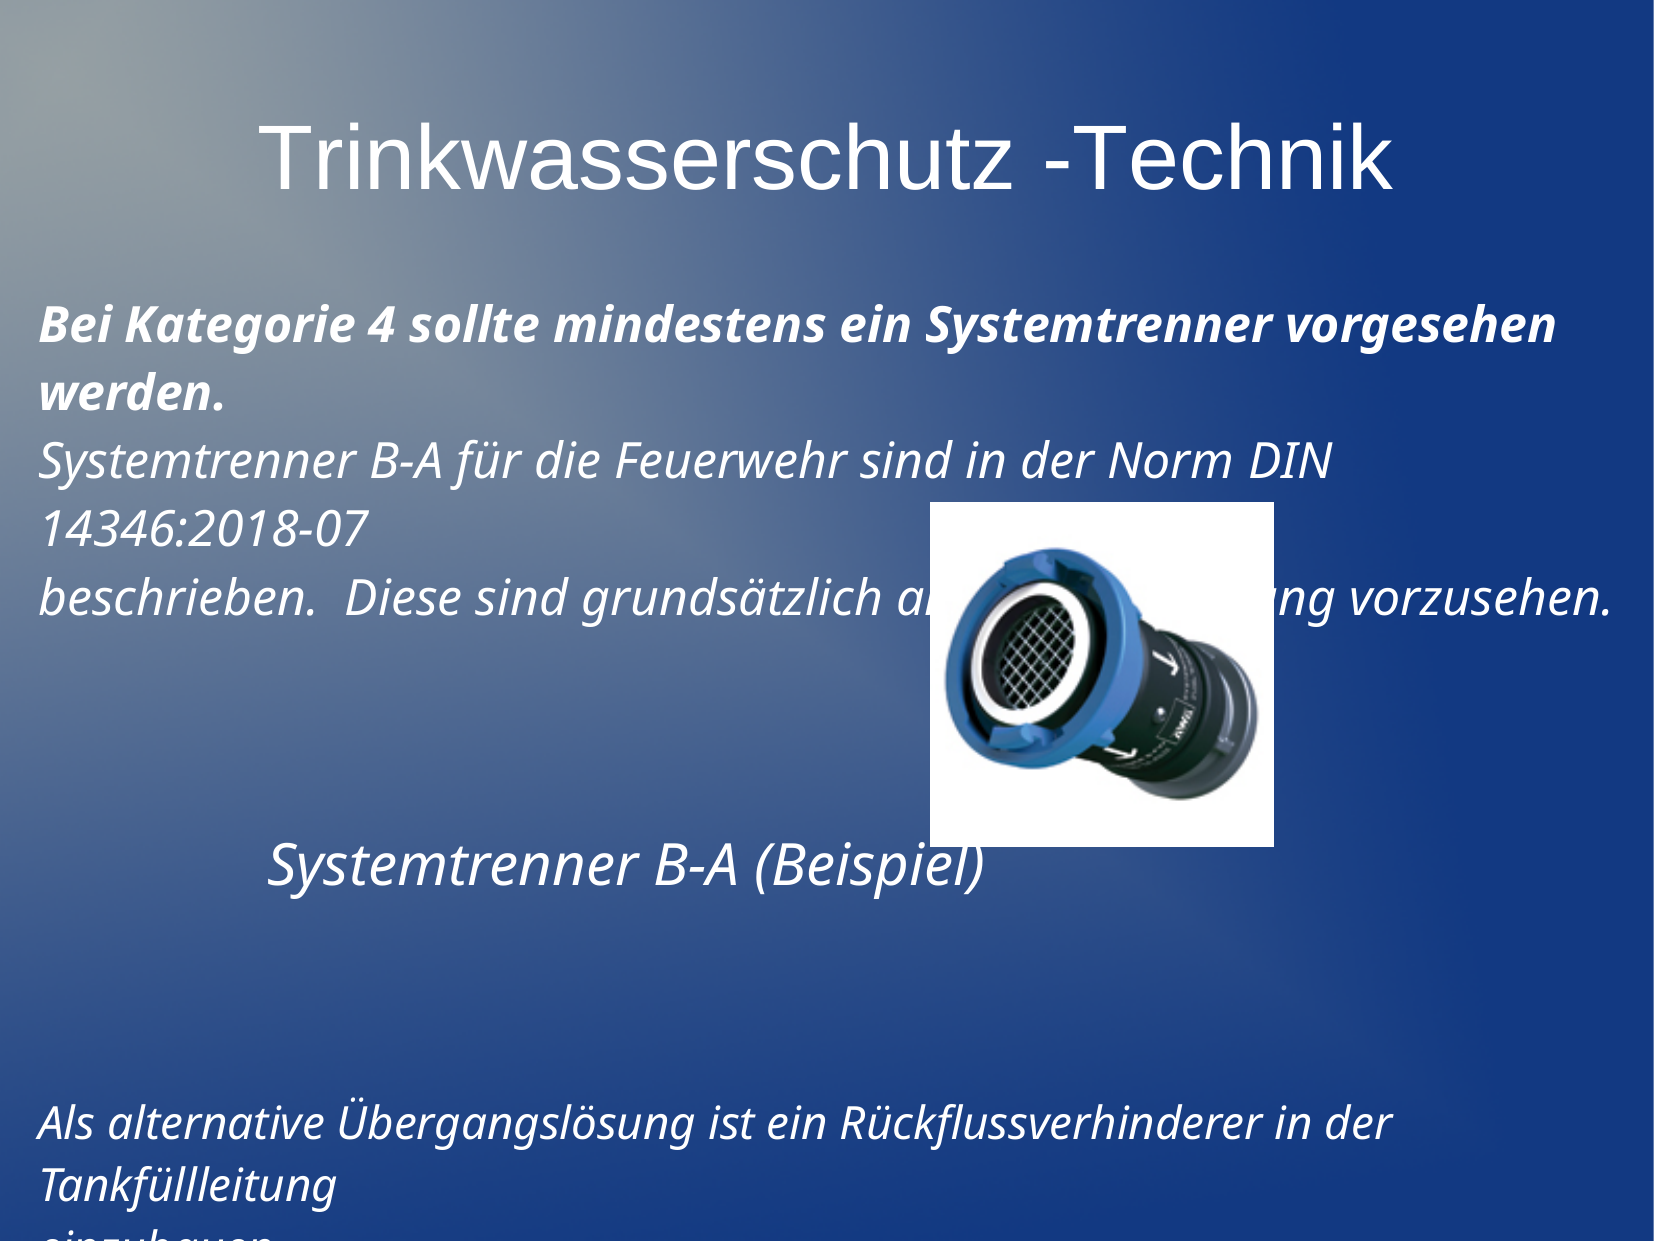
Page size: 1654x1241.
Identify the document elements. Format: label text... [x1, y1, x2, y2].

picture [930, 503, 1274, 847]
title Trinkwasserschutz -Technik [82, 49, 1571, 257]
text_box Bei Kategorie 4 sollte mindestens ein Systemtrenner vorgesehen werden. Systemtrenner B-A für die Feuerwehr sind in der Norm DIN 14346:2018-07 beschrieben. Diese sind grundsätzlich als Neubeschaffung vorzusehen. Systemtrenner B-A (Beispiel) Als alternative Übergangslösung ist ein Rückflussverhinderer in der Tankfüllleitung einzubauen. Zusätzlich sind Sammelstücke mit federbelasteten Einzelklappen sowie Standrohre mit Rückflußverhinderer und Belüftungsventilen zu verwenden. (gilt als einem Rückflussverhinderer gleichgestellt). [23, 281, 1630, 1191]
